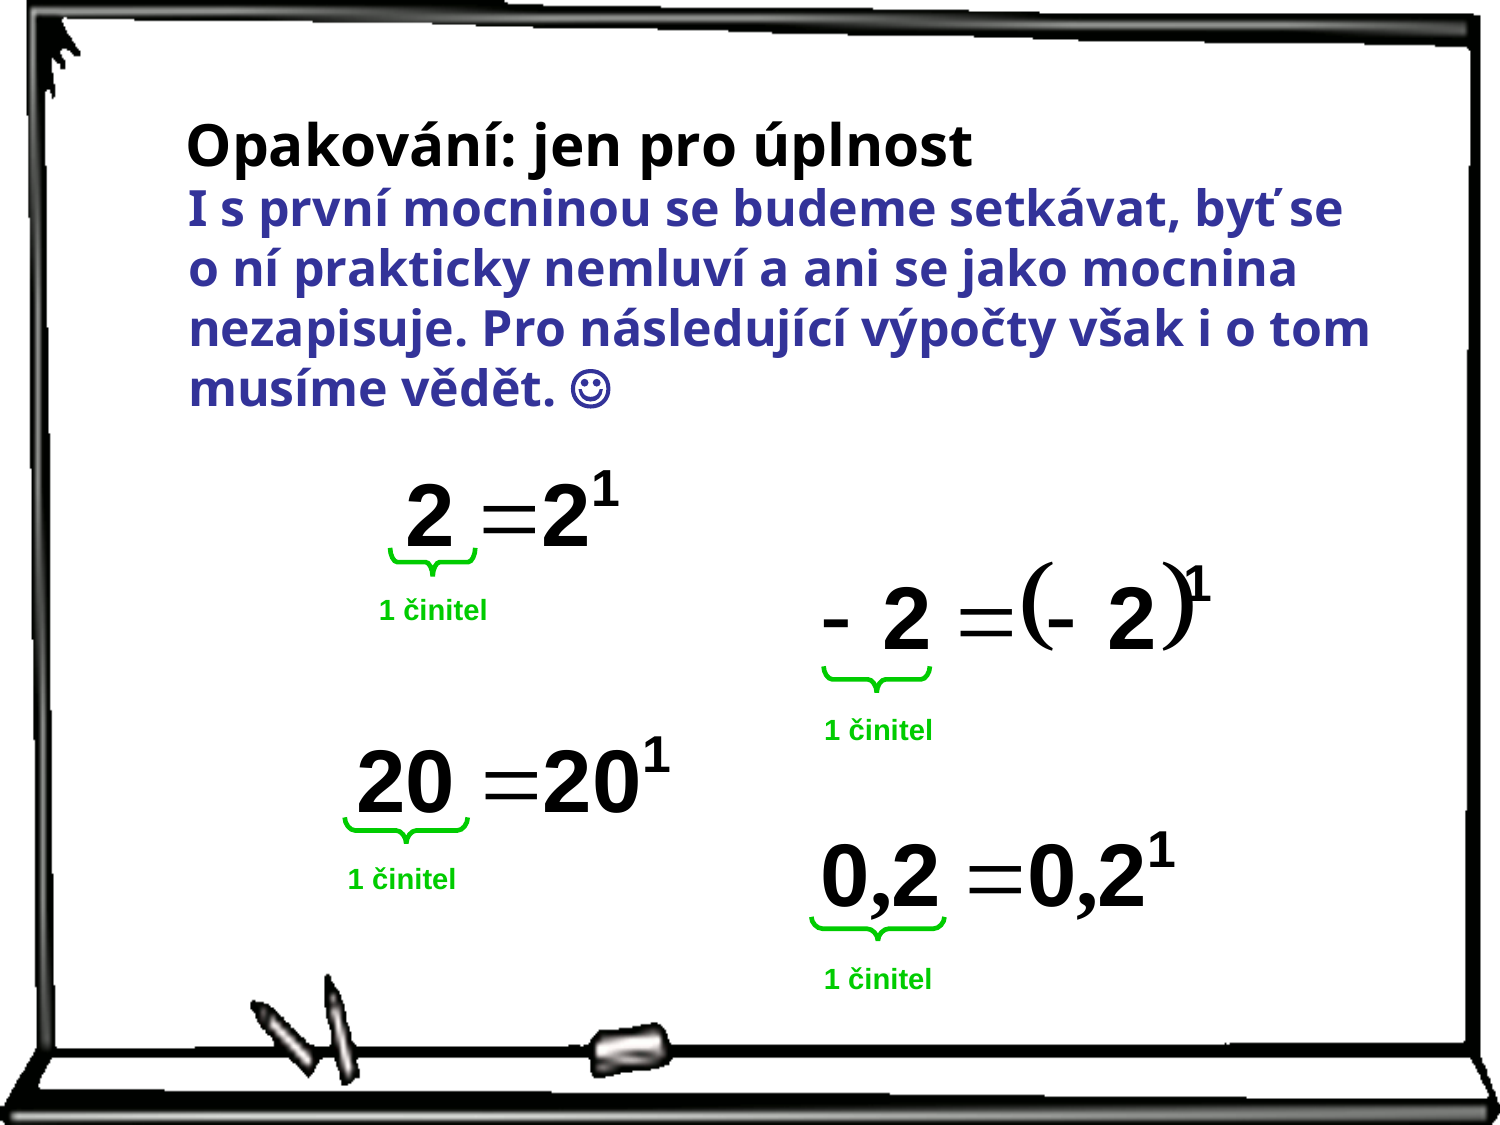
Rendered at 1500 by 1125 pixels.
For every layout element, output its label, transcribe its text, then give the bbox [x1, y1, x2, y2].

chart [394, 450, 632, 562]
text_box I s první mocninou se budeme setkávat, byť se o ní prakticky nemluví a ani se jako mocnina nezapisuje. Pro následující výpočty však i o tom musíme vědět.  [173, 243, 1403, 351]
picture [0, 0, 1500, 1125]
chart [346, 829, 398, 835]
text_box 1 činitel [364, 583, 554, 634]
chart [346, 716, 680, 835]
text_box 1 činitel [333, 852, 523, 904]
text_box 1 činitel [809, 703, 999, 755]
chart [808, 545, 1223, 687]
chart [809, 810, 1188, 944]
text_box Opakování: jen pro úplnost [171, 89, 1211, 197]
text_box 1 činitel [809, 952, 999, 1003]
